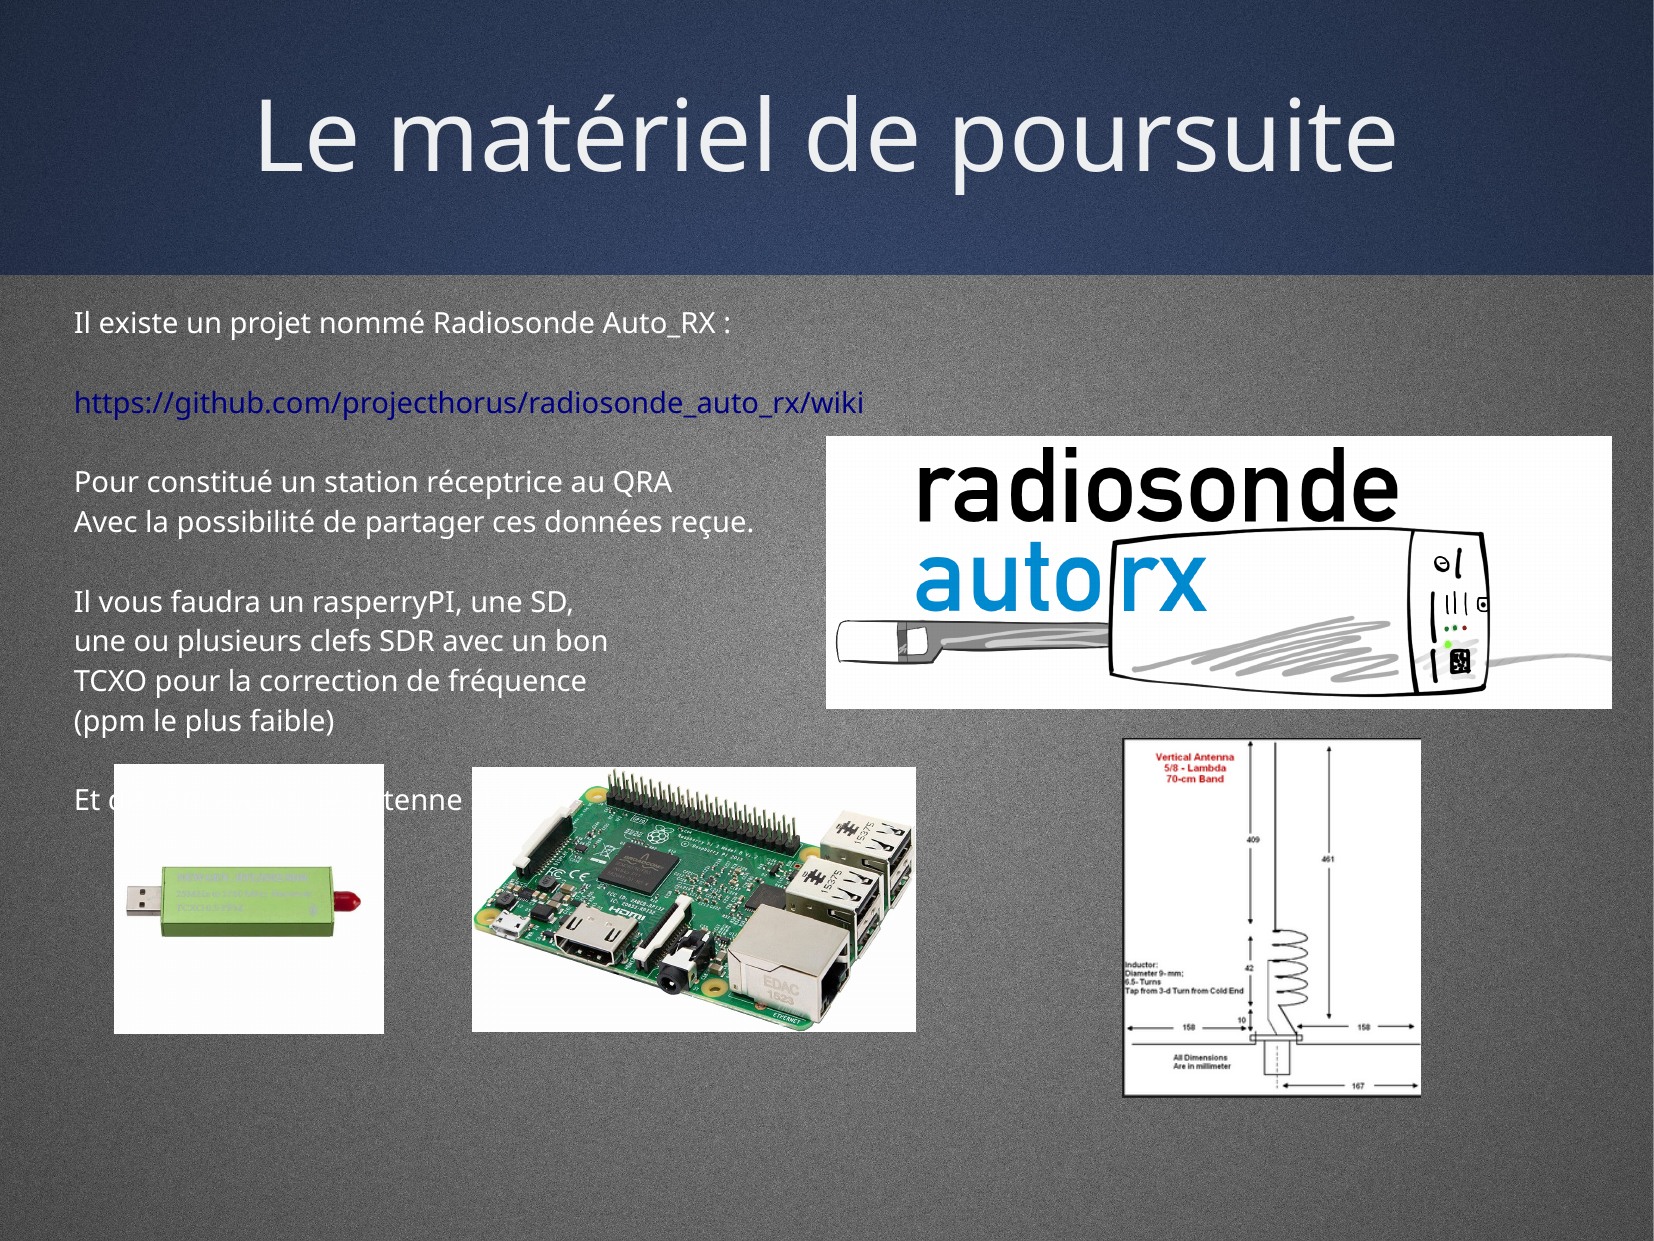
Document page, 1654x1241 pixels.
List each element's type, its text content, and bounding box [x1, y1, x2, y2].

title Le matériel de poursuite [88, 29, 1565, 237]
text_box Il existe un projet nommé Radiosonde Auto_RX : https://github.com/projecthorus/radiosonde_auto_rx/wiki Pour constitué un station réceptrice au QRA Avec la possibilité de partager ces données reçue. Il vous faudra un rasperryPI, une SD, une ou plusieurs clefs SDR avec un bon TCXO pour la correction de fréquence (ppm le plus faible) Et de concevoir une antenne sur la bande RS. [59, 295, 1595, 756]
picture [0, 0, 1654, 1241]
